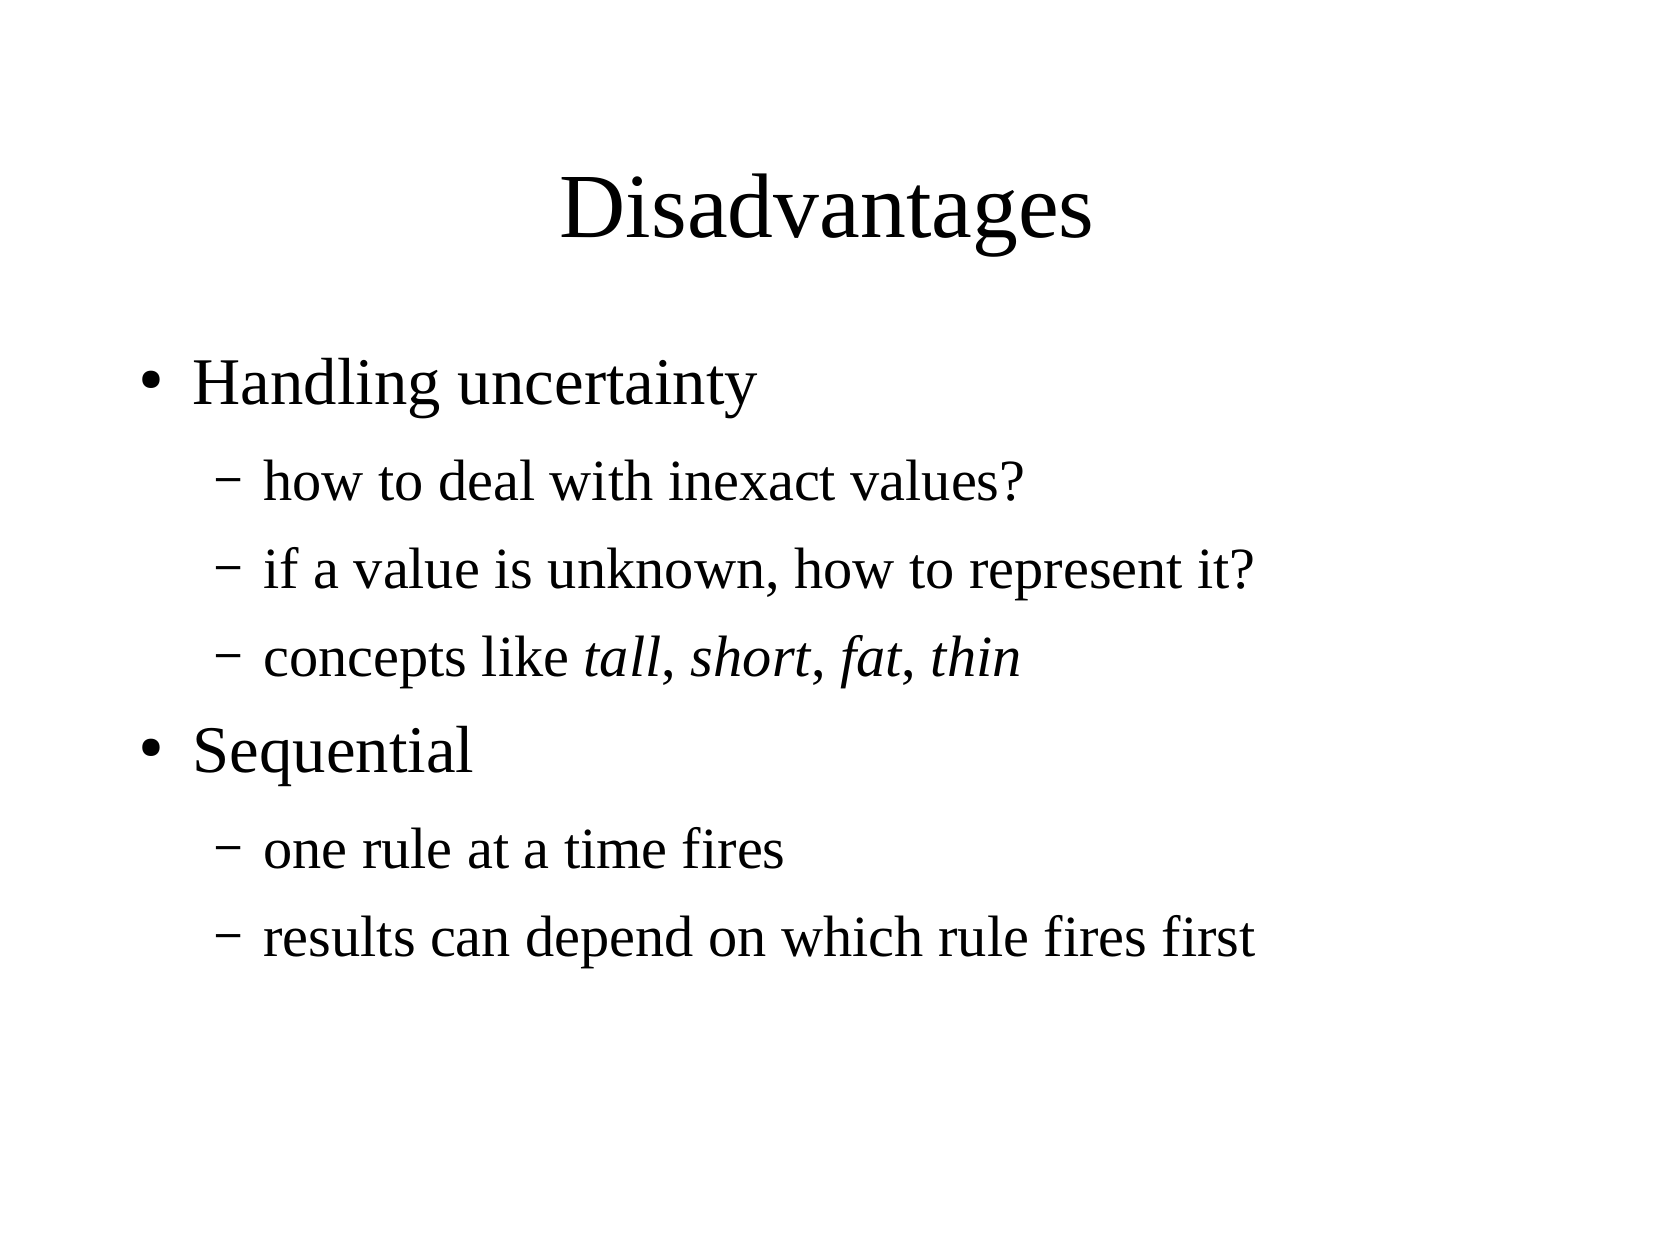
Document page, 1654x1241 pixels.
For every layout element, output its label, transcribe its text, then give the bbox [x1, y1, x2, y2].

title Disadvantages [121, 102, 1534, 311]
list Handling uncertainty how to deal with inexact values? if a value is unknown, how to represent it? concepts like tall, short, fat, thin Sequential one rule at a time fires results can depend on which rule fires first [121, 344, 1534, 1127]
